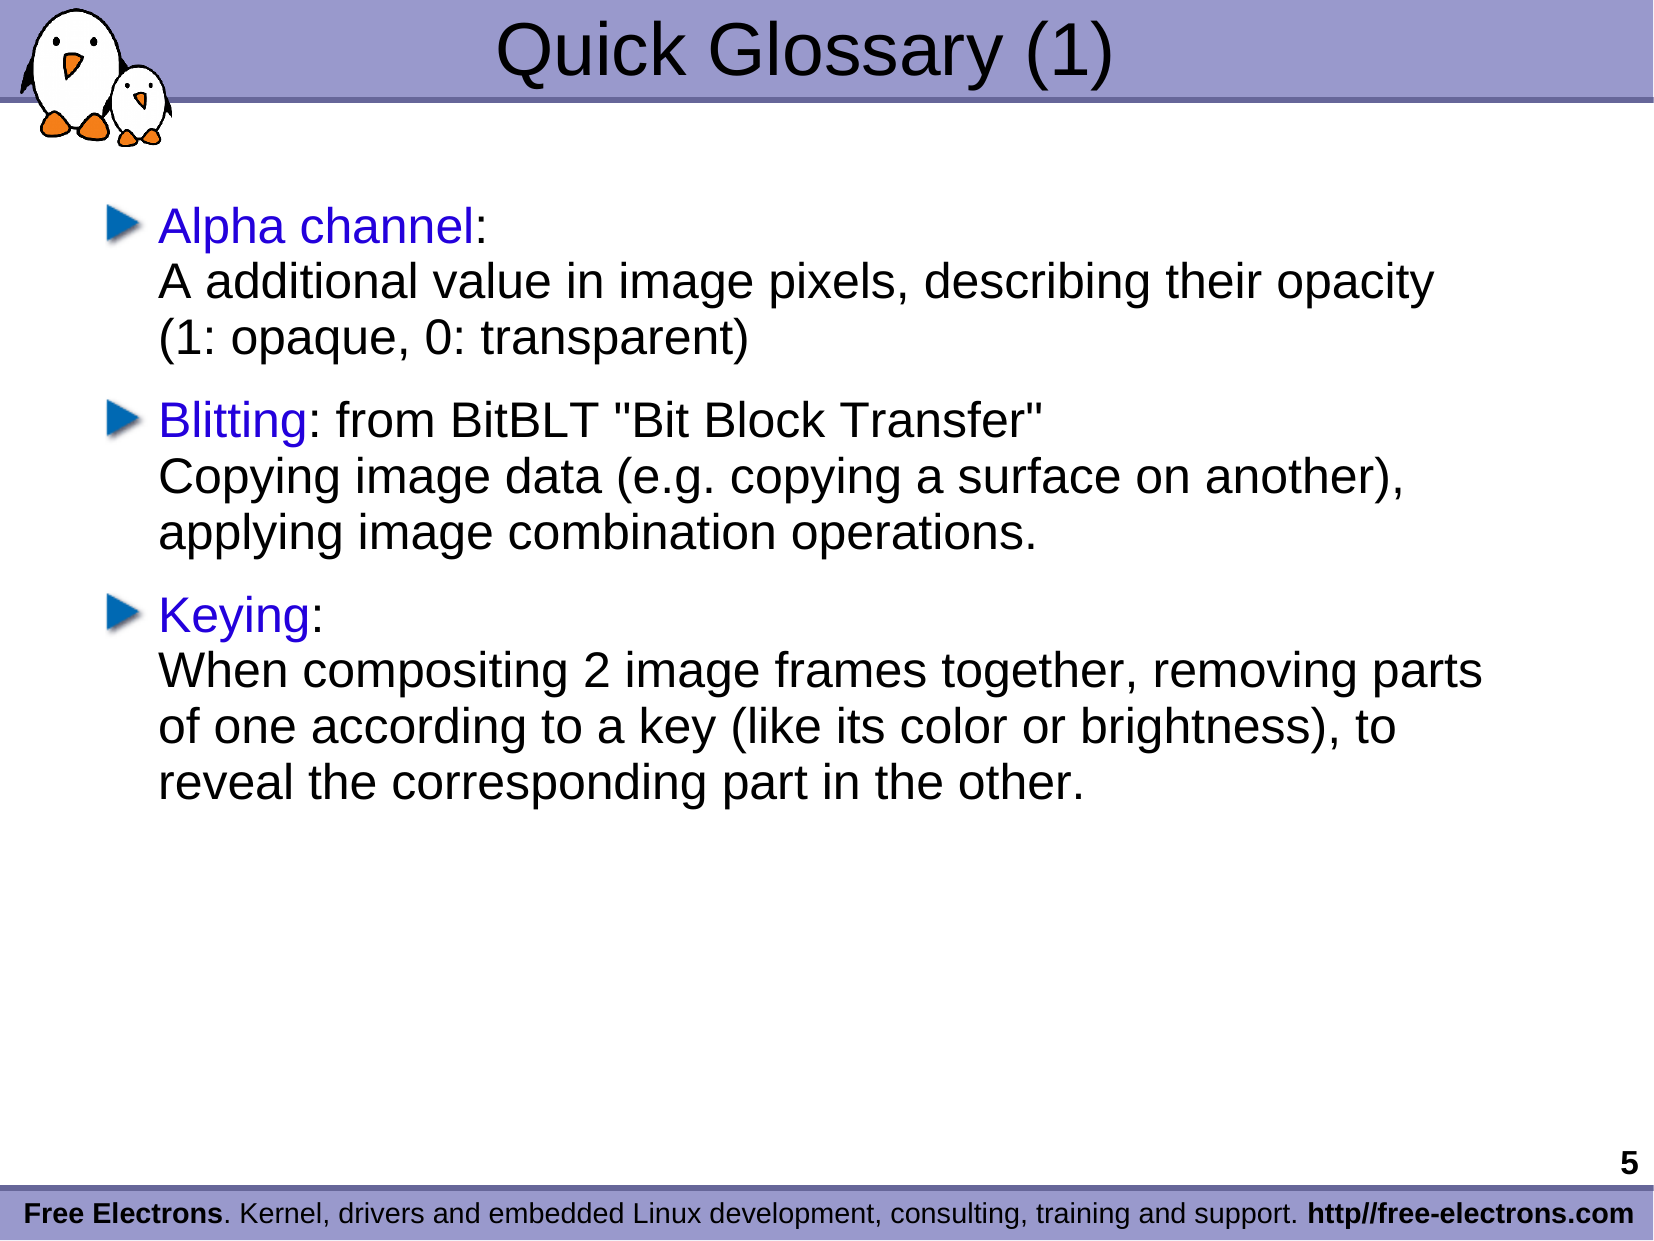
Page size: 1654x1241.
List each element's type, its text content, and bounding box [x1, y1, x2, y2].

title Quick Glossary (1) [60, 0, 1551, 100]
list Alpha channel: A additional value in image pixels, describing their opacity (1: opaque, 0: transparent) Blitting: from BitBLT "Bit Block Transfer" Copying image data (e.g. copying a surface on another), applying image combination operations. Keying: When compositing 2 image frames together, removing parts of one according to a key (like its color or brightness), to reveal the corresponding part in the other. [87, 198, 1500, 1049]
picture [20, 8, 172, 147]
